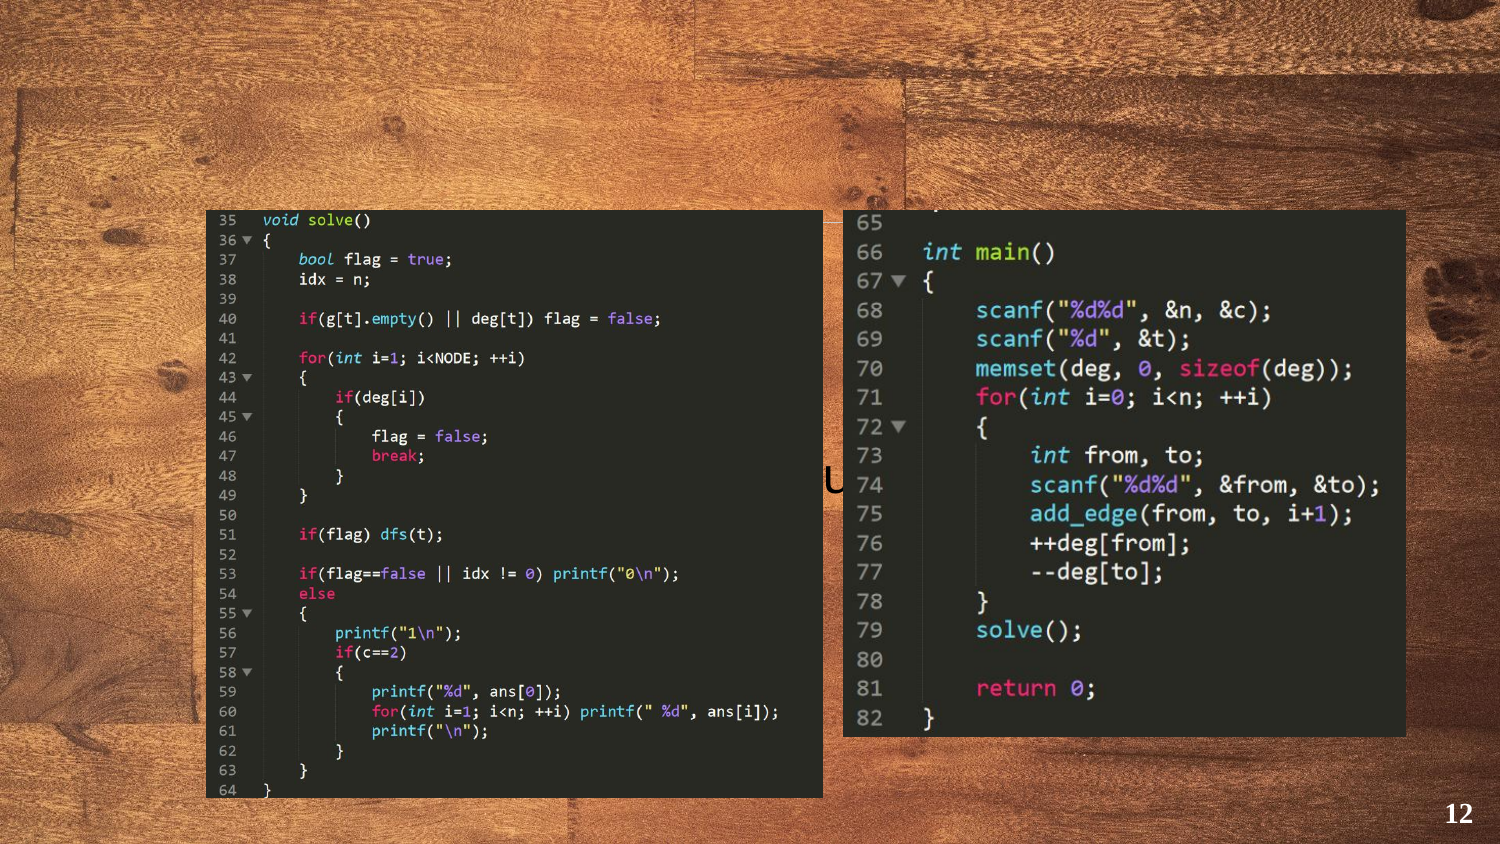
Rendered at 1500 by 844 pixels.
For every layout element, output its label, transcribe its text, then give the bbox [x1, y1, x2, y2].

picture [206, 210, 823, 798]
slide_number 12 [1429, 779, 1500, 844]
picture [843, 210, 1406, 737]
title 範例程式（2/2） [255, 117, 1341, 233]
